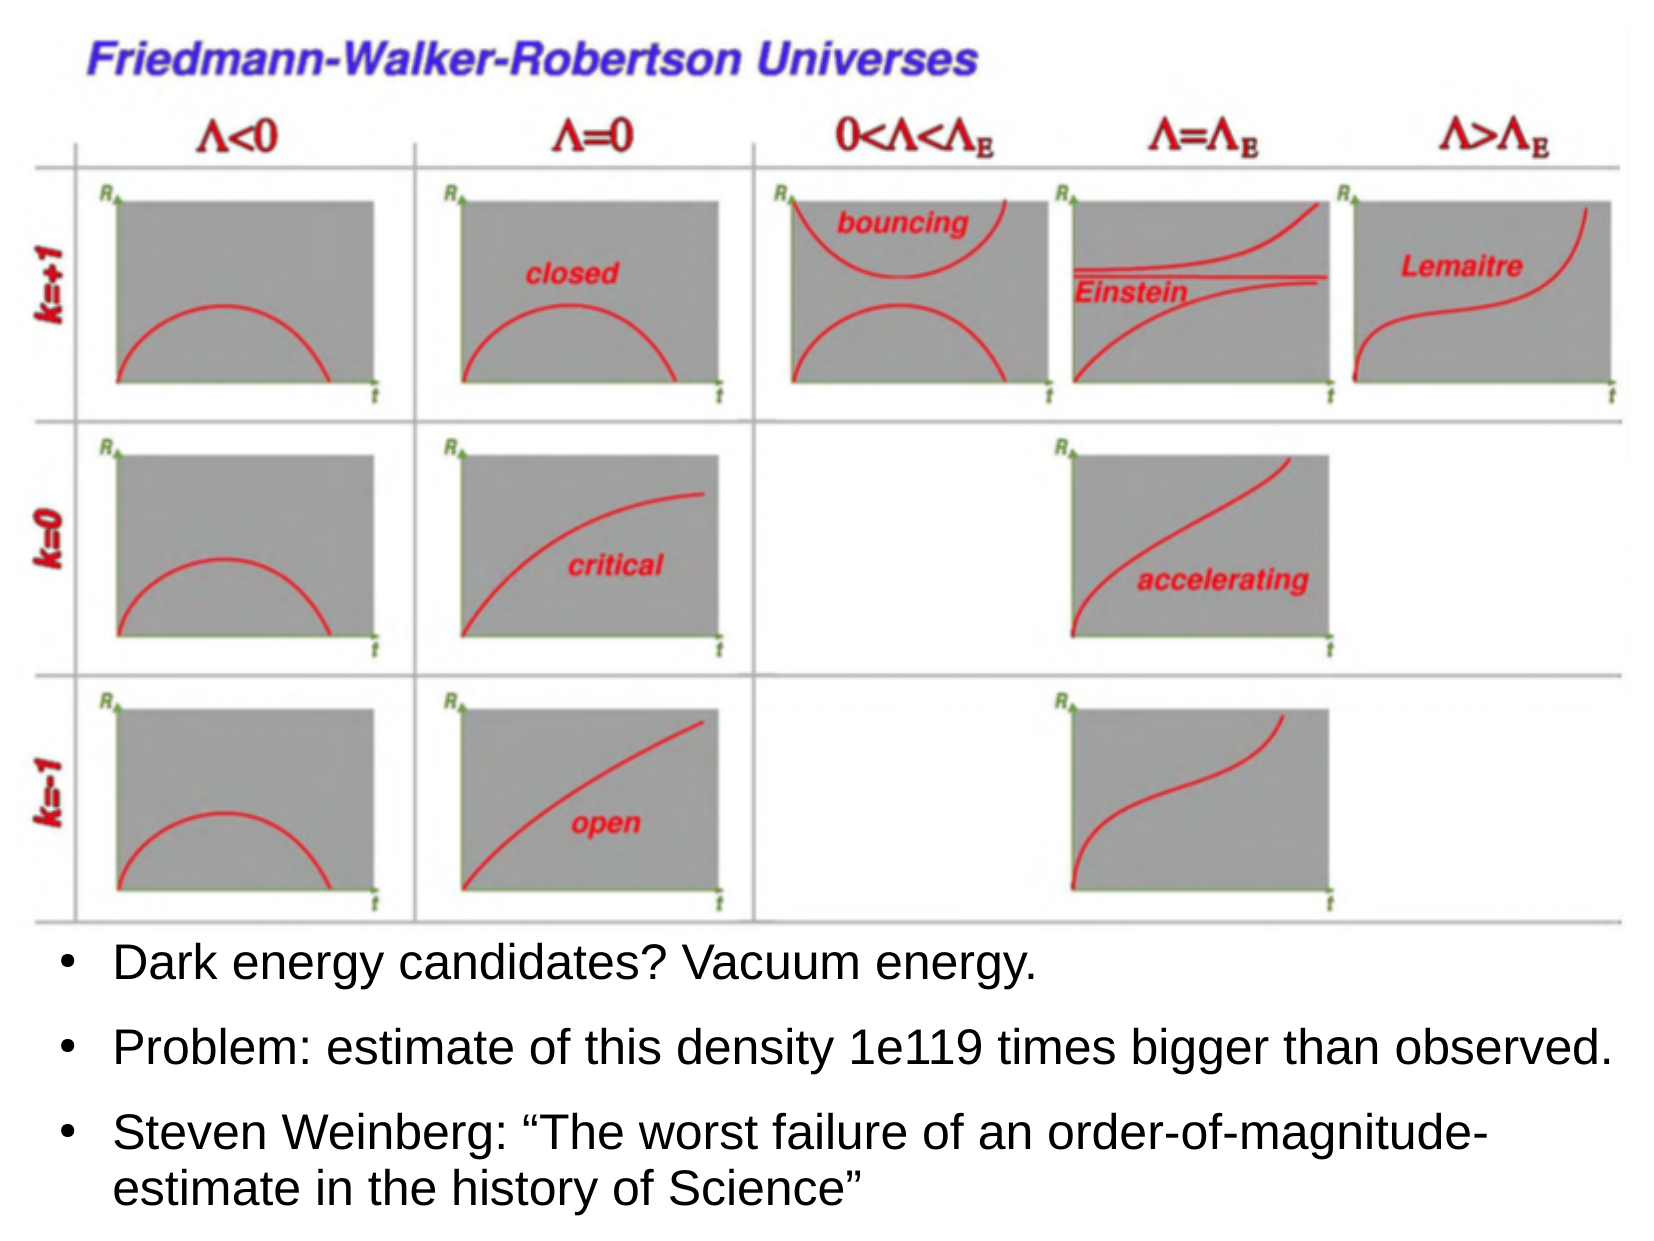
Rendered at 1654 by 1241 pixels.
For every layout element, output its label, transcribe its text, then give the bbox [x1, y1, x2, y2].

picture [17, 29, 1637, 934]
list Dark energy candidates? Vacuum energy. Problem: estimate of this density 1e119 times bigger than observed. Steven Weinberg: “The worst failure of an order-of-magnitude-estimate in the history of Science” [41, 933, 1654, 1216]
